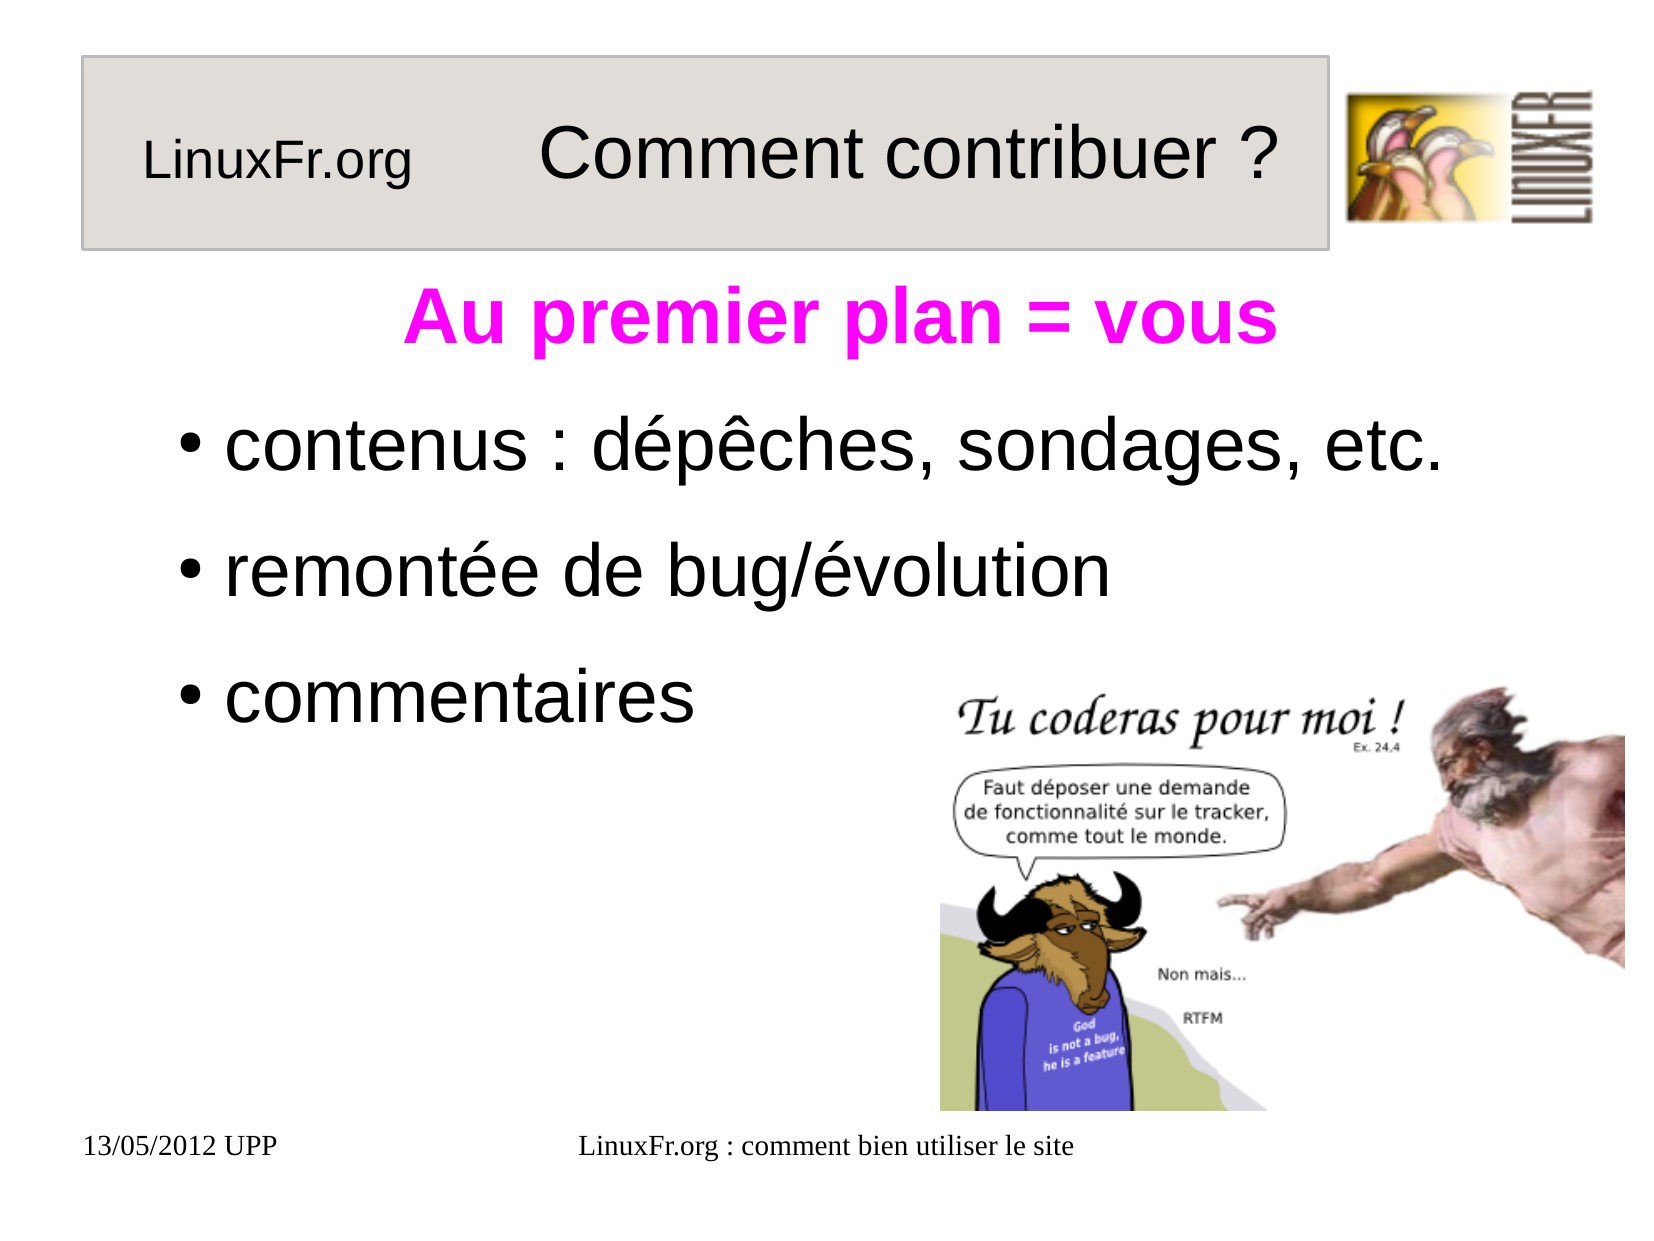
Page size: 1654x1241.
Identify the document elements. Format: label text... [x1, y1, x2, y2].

subtitle Au premier plan = vous contenus : dépêches, sondages, etc. remontée de bug/évolution commentaires [177, 271, 1506, 838]
title LinuxFr.org Comment contribuer ? [82, 56, 1329, 250]
picture [940, 676, 1625, 1111]
picture [1341, 88, 1601, 229]
